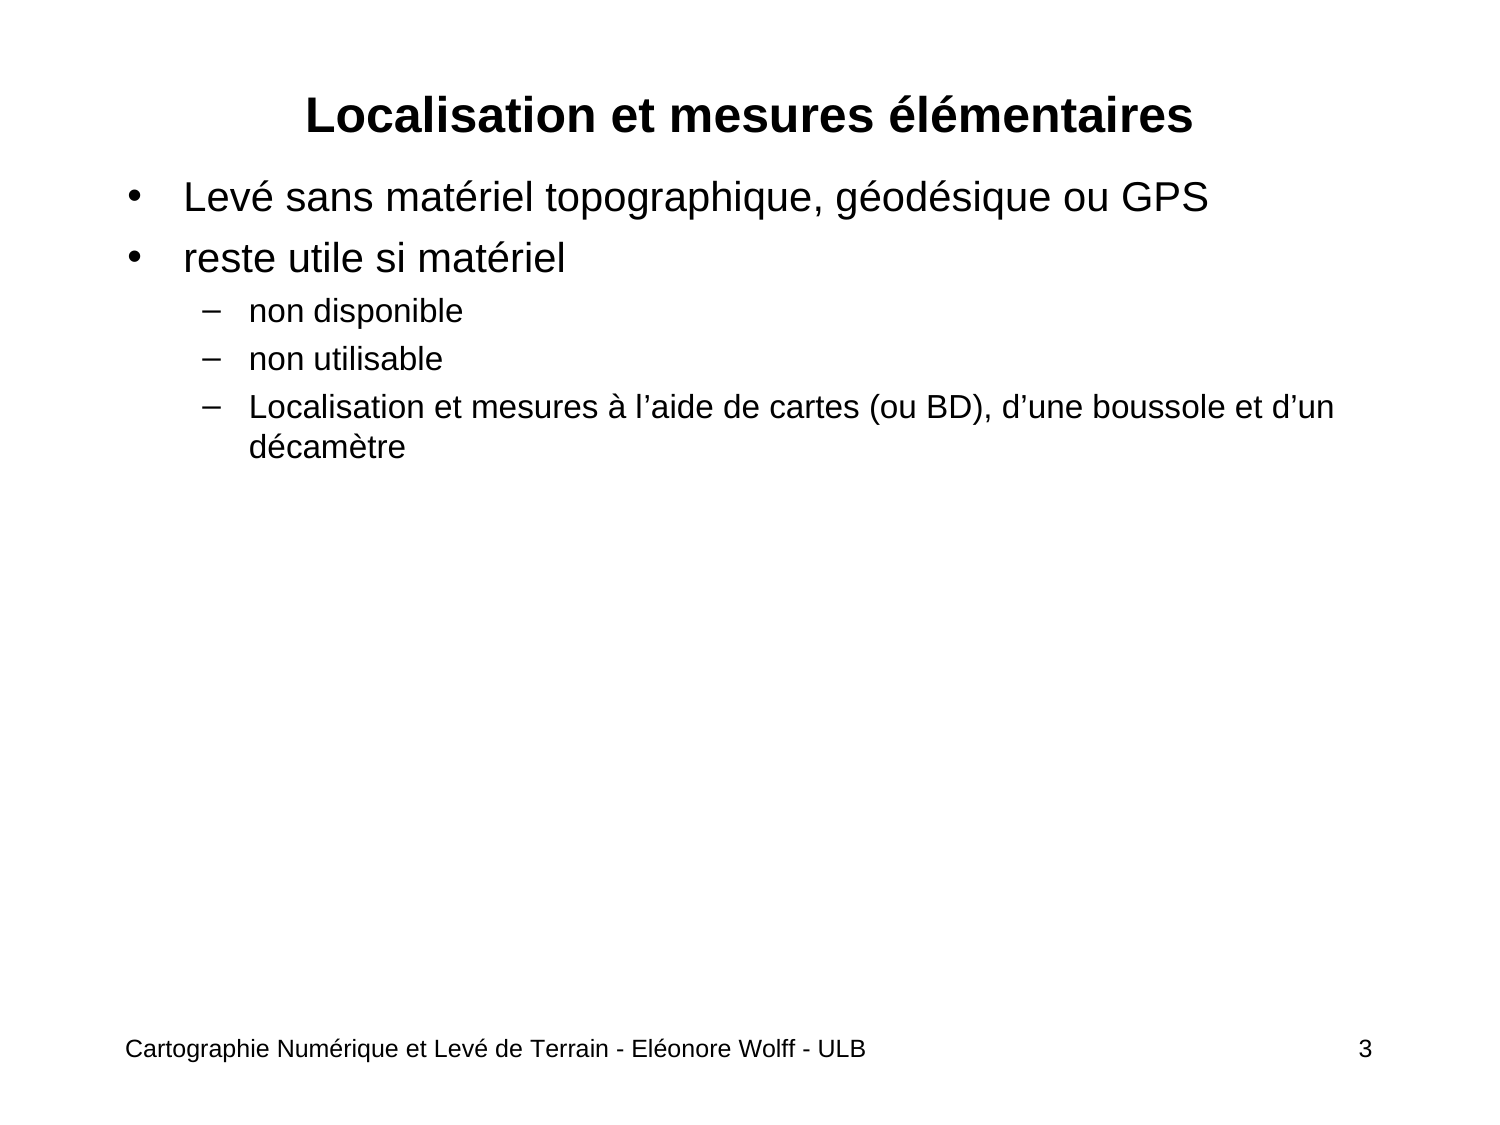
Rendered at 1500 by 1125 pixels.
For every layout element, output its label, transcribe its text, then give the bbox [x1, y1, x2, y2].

title Localisation et mesures élémentaires [112, 68, 1388, 157]
list Levé sans matériel topographique, géodésique ou GPS reste utile si matériel non disponible non utilisable Localisation et mesures à l’aide de cartes (ou BD), d’une boussole et d’un décamètre [112, 162, 1388, 1013]
text_box Cartographie Numérique et Levé de Terrain - Eléonore Wolff - ULB [110, 1024, 1271, 1100]
text_box <number> [1279, 1024, 1388, 1100]
